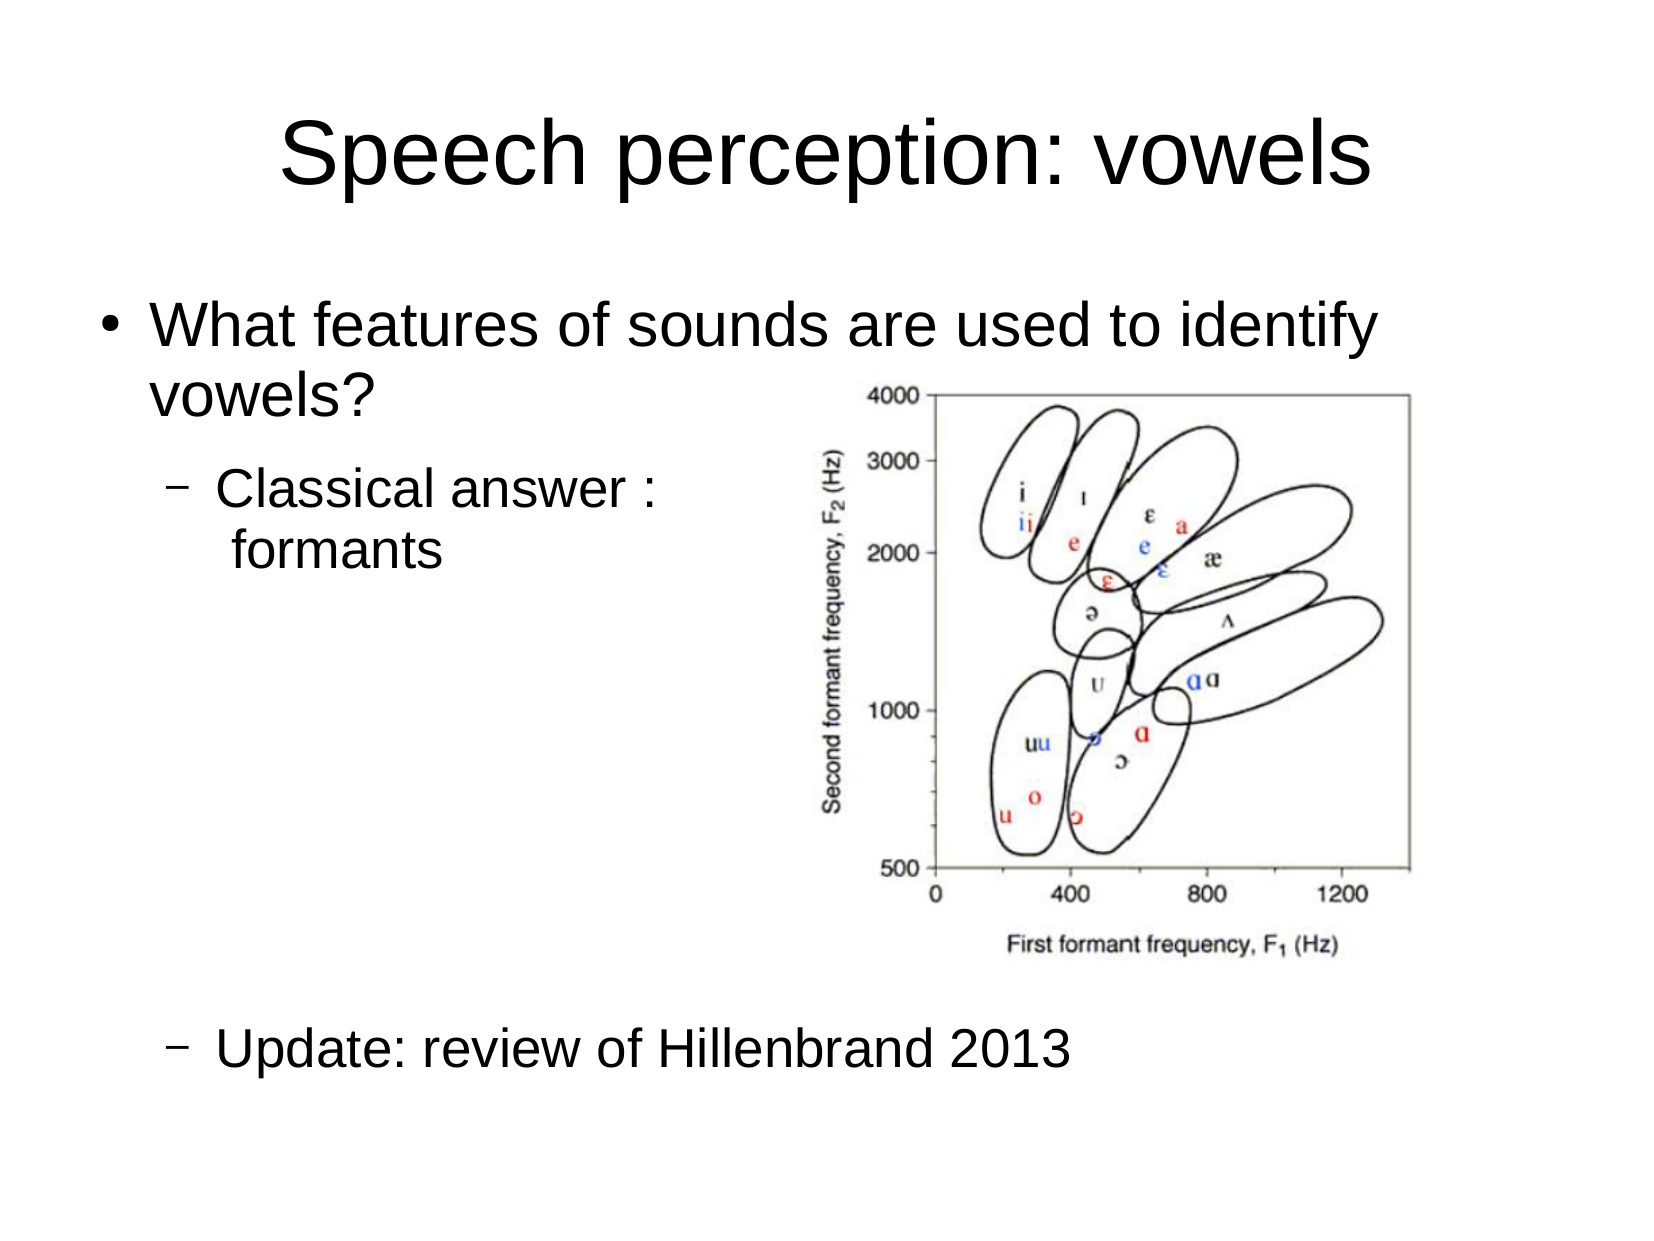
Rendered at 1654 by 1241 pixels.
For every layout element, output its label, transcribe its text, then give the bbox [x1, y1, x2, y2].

picture [791, 371, 1467, 969]
title Speech perception: vowels [82, 49, 1571, 257]
list What features of sounds are used to identify vowels? Classical answer : formants Update: review of Hillenbrand 2013 [82, 290, 1538, 1087]
